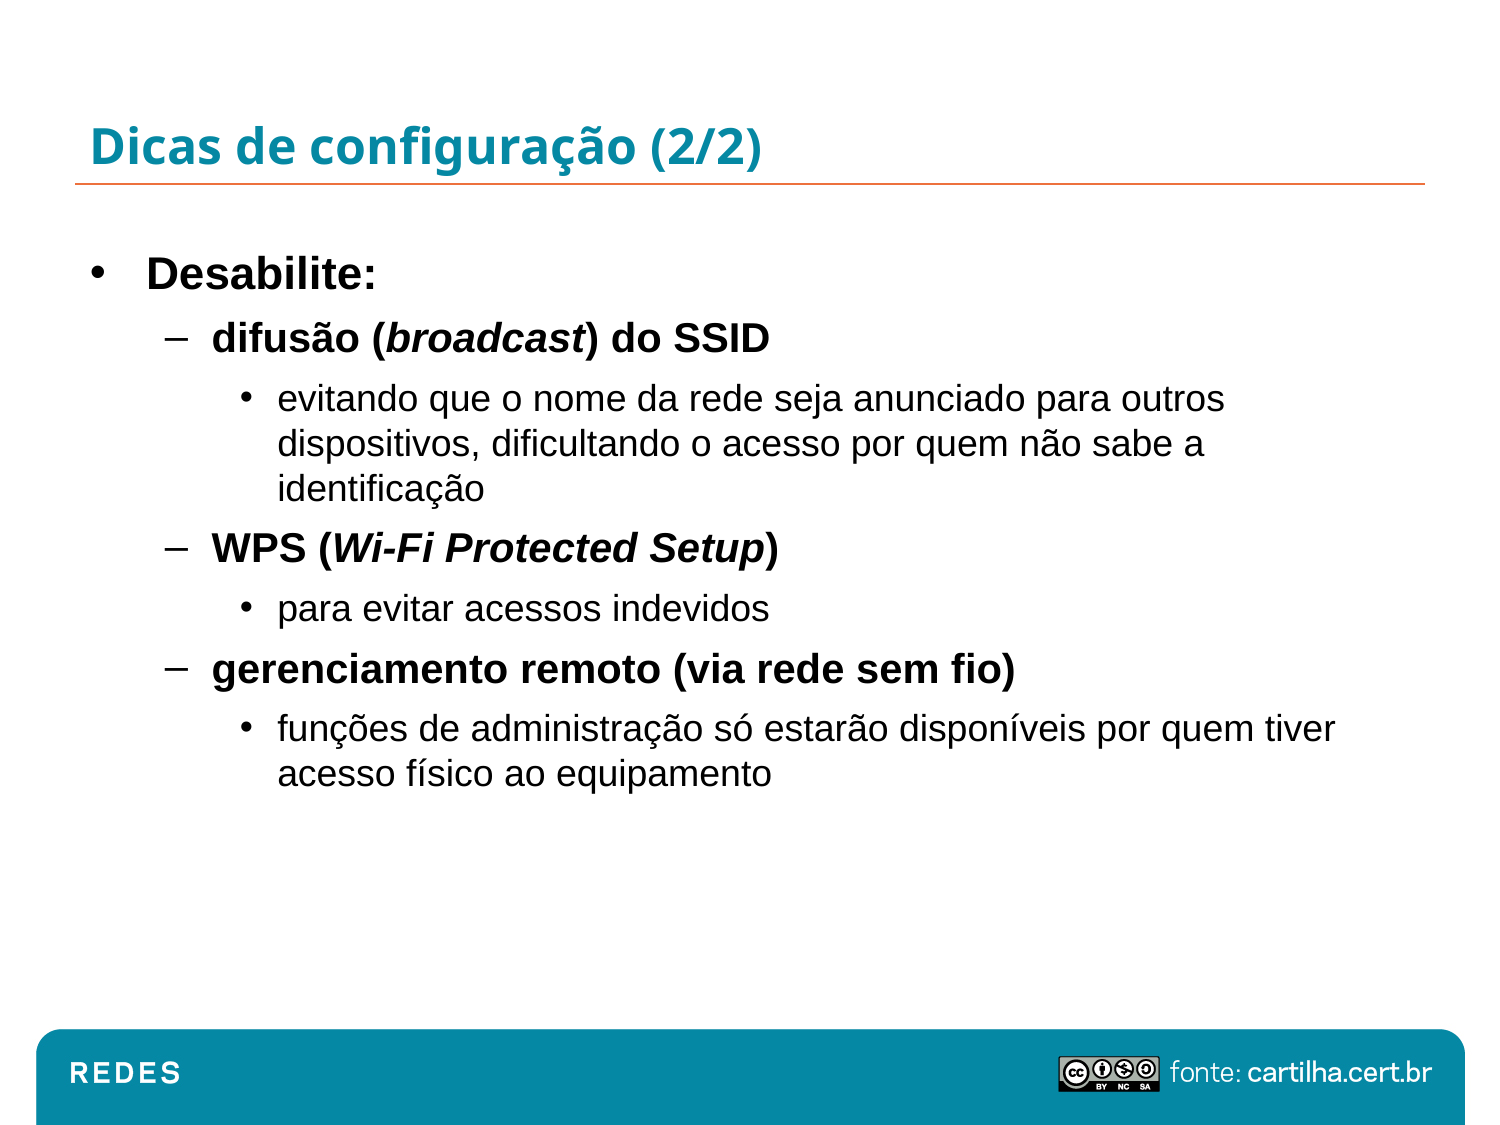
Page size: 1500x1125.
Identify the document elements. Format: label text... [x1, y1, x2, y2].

title Dicas de configuração (2/2) [75, 54, 1425, 182]
list Desabilite: difusão (broadcast) do SSID evitando que o nome da rede seja anunciado para outros dispositivos, dificultando o acesso por quem não sabe a identificação WPS (Wi-Fi Protected Setup) para evitar acessos indevidos gerenciamento remoto (via rede sem fio) funções de administração só estarão disponíveis por quem tiver acesso físico ao equipamento [75, 236, 1425, 979]
picture [0, 0, 1500, 1125]
